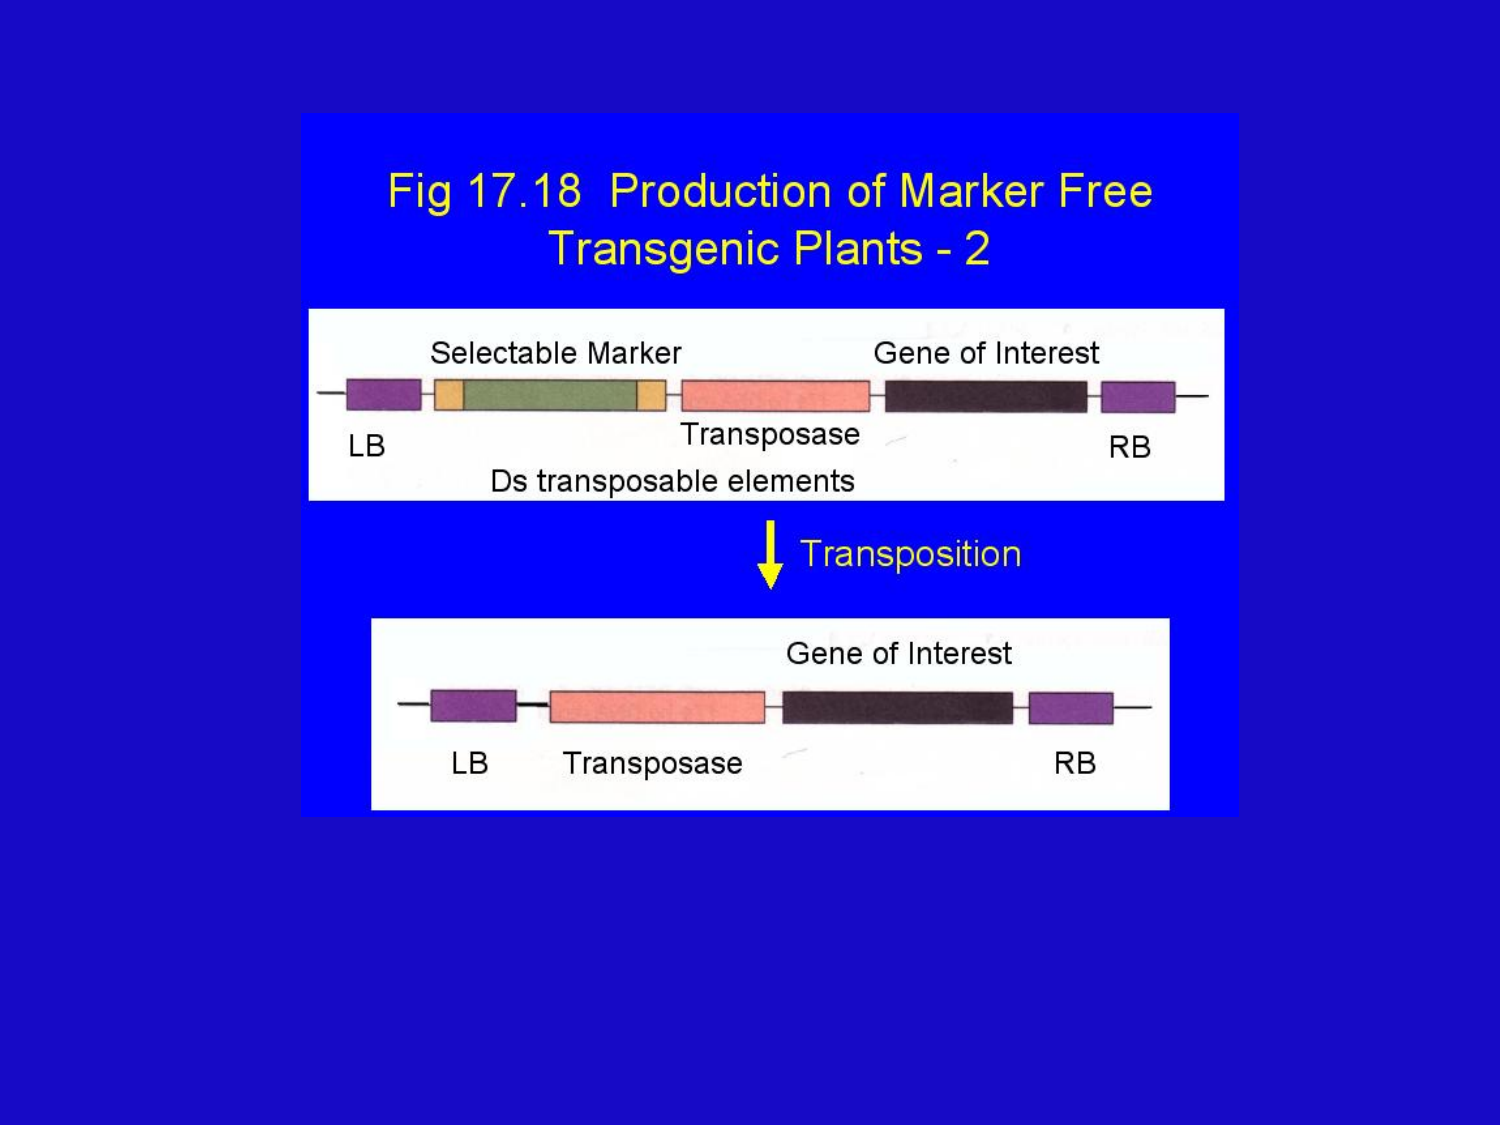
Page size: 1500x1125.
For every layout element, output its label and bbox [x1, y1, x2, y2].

picture [301, 113, 1239, 817]
